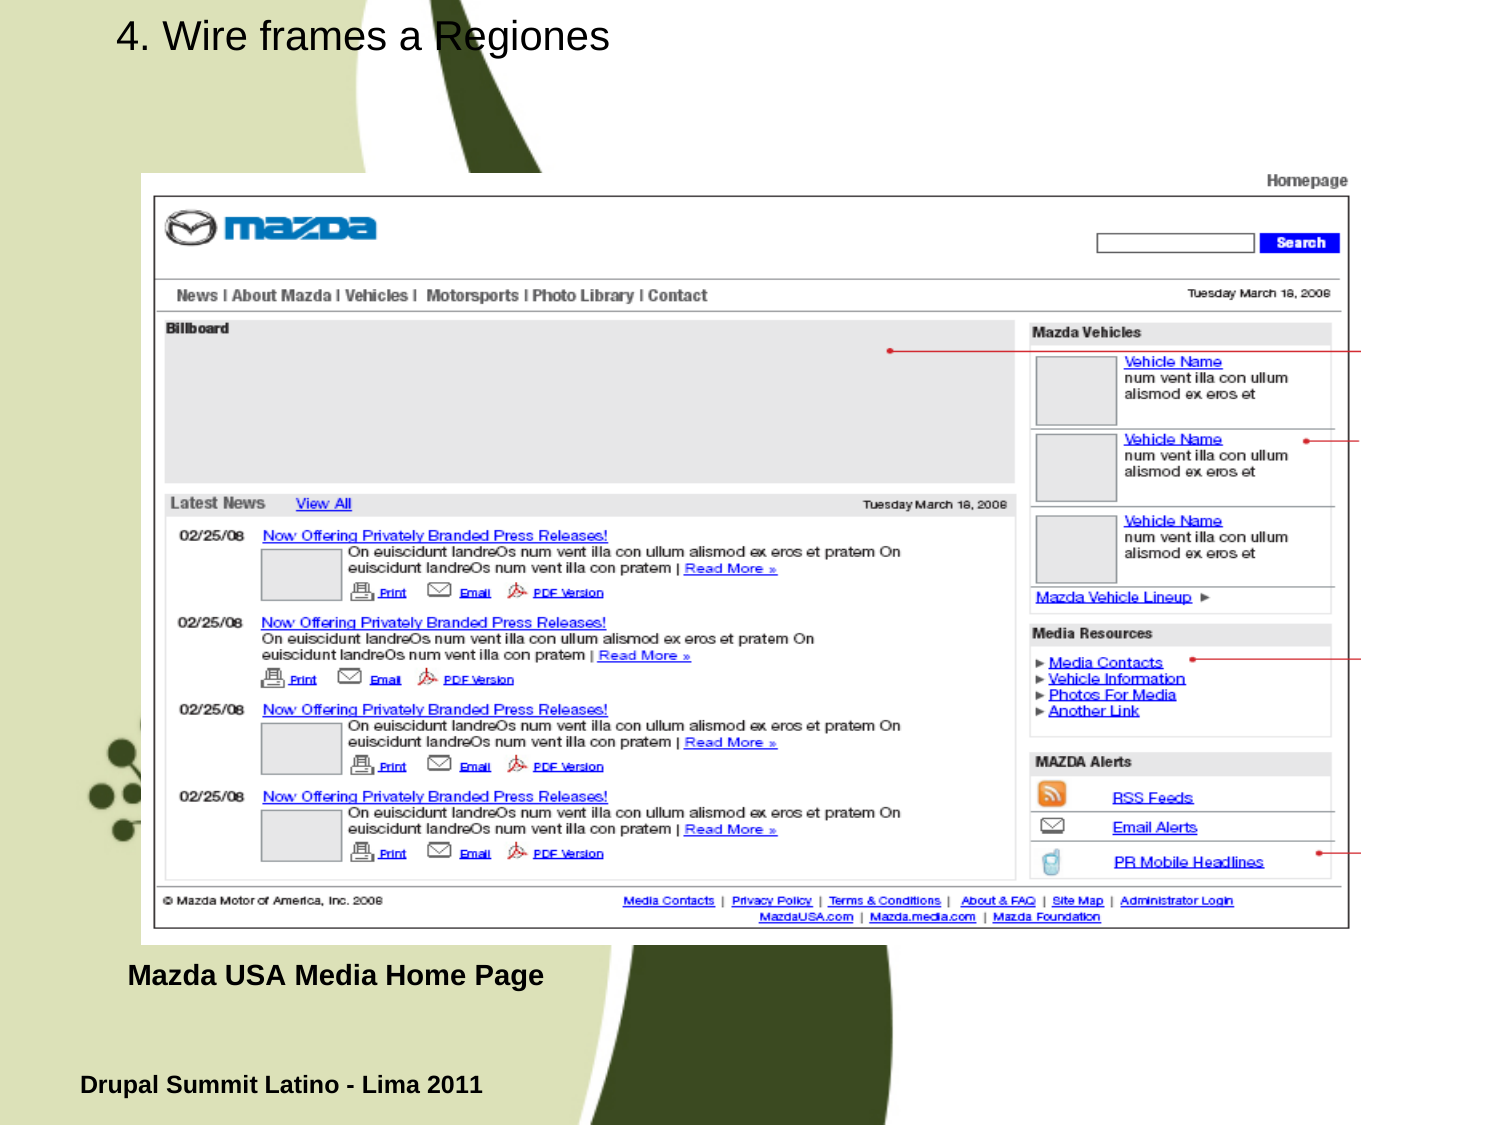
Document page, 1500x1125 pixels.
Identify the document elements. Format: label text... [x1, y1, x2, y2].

text_box 4. Wire frames a Regiones [101, 0, 828, 119]
text_box Mazda USA Media Home Page [112, 948, 1163, 999]
text_box Drupal Summit Latino - Lima 2011 [65, 1060, 1066, 1106]
picture [0, 0, 1500, 1125]
